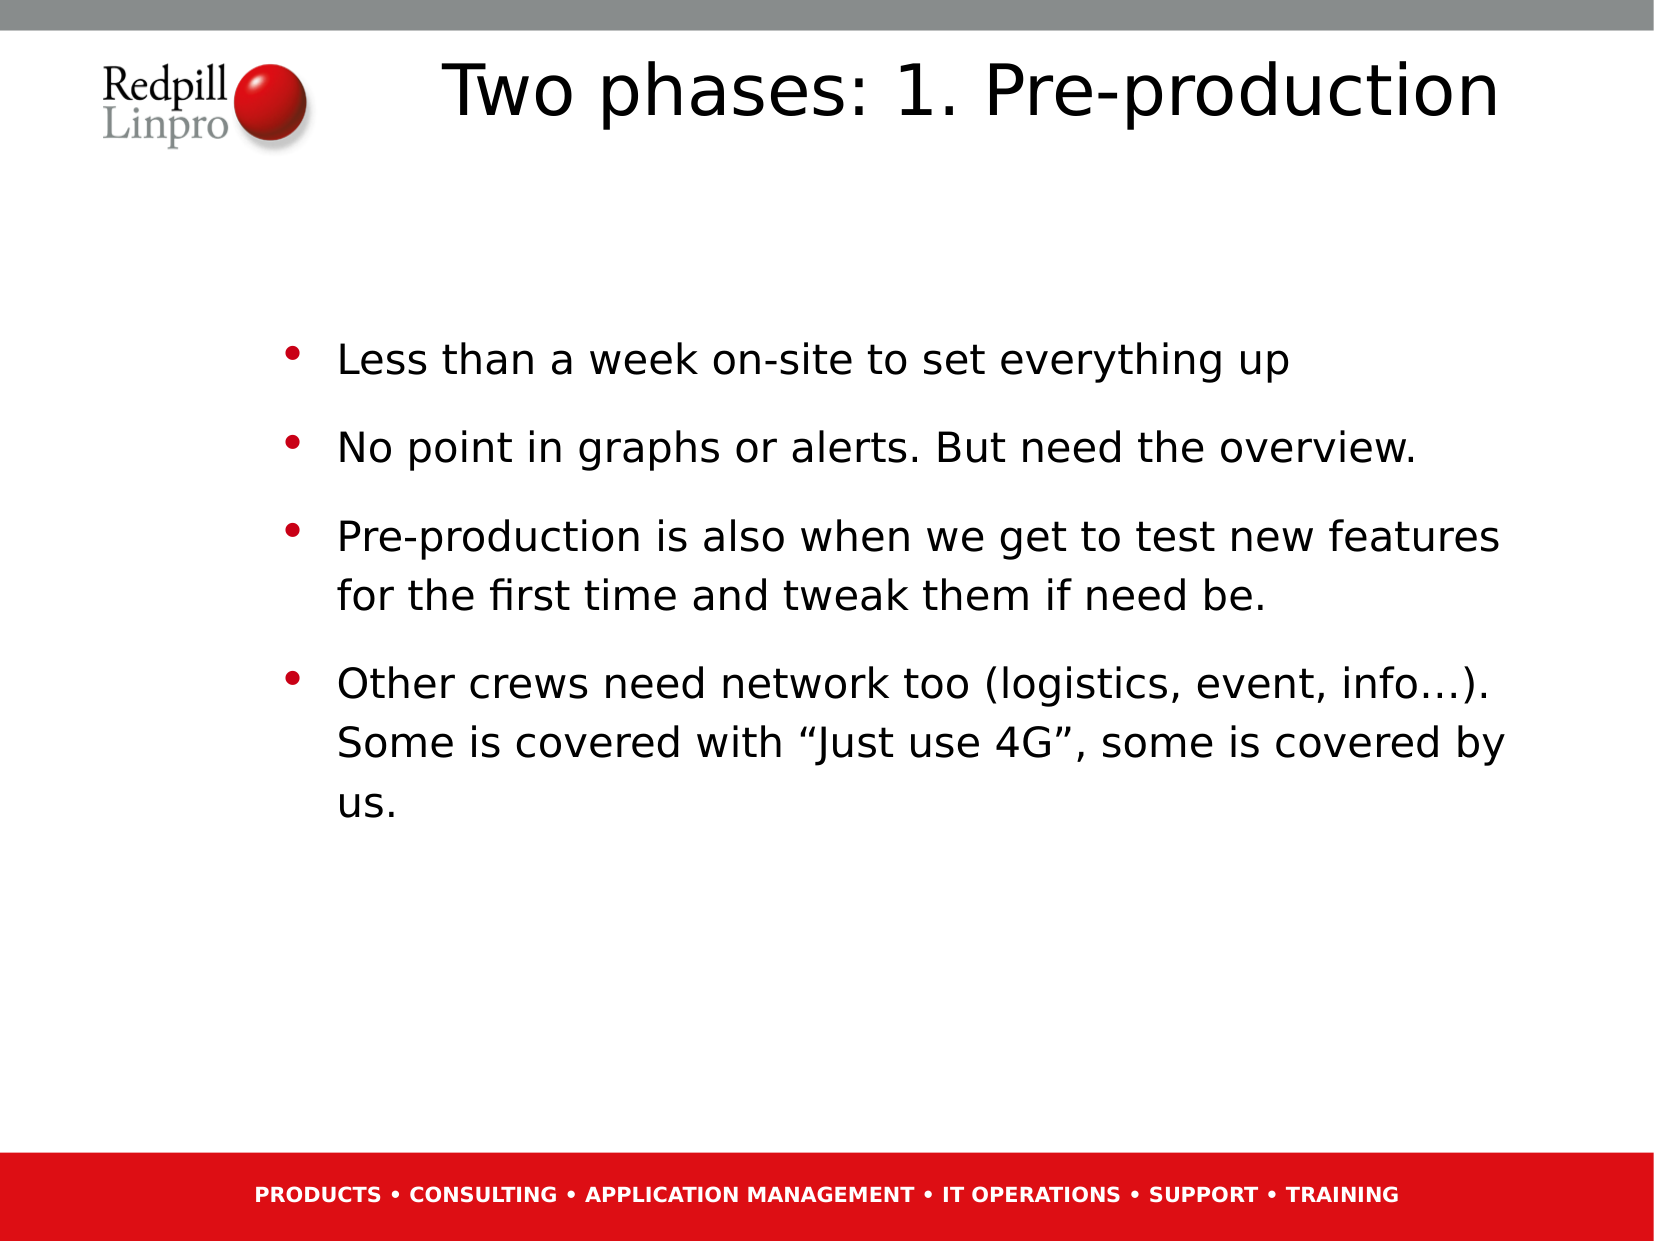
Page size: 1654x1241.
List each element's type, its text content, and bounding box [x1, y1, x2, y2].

title Two phases: 1. Pre-production [442, 49, 1571, 296]
list Less than a week on-site to set everything up No point in graphs or alerts. But need the overview. Pre-production is also when we get to test new features for the first time and tweak them if need be. Other crews need network too (logistics, event, info…). Some is covered with “Just use 4G”, some is covered by us. [265, 324, 1571, 1109]
picture [0, 0, 1654, 1241]
